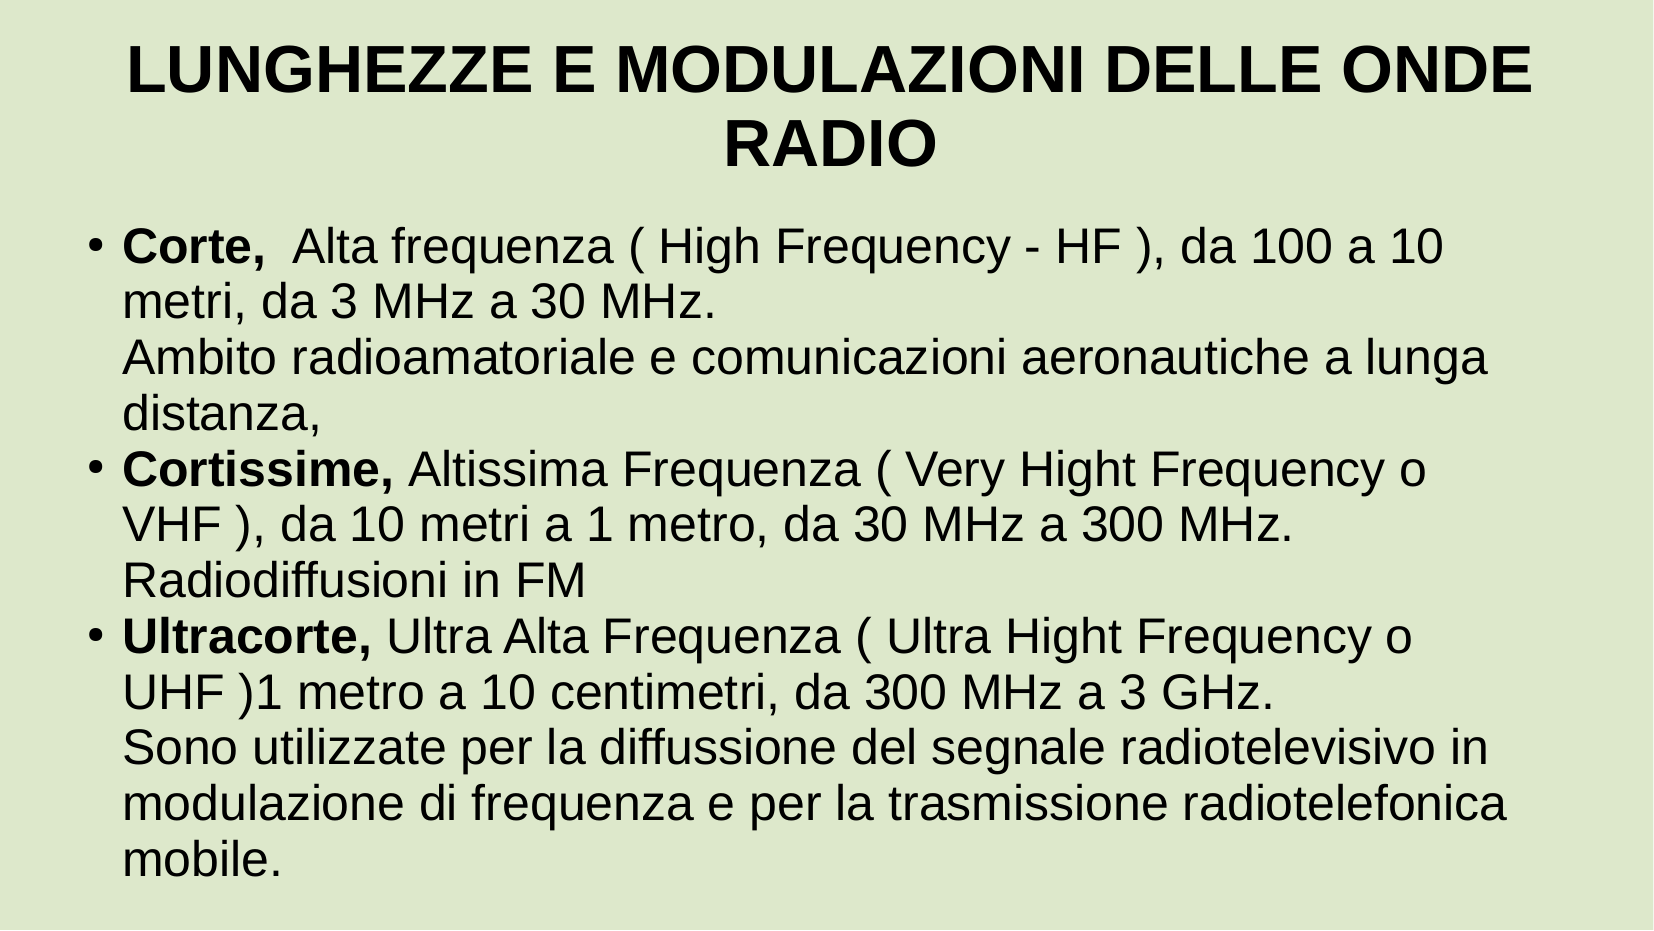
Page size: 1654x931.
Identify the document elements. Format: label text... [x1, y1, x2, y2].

subtitle Corte, Alta frequenza ( High Frequency - HF ), da 100 a 10 metri, da 3 MHz a 30 MHz. Ambito radioamatoriale e comunicazioni aeronautiche a lunga distanza, Cortissime, Altissima Frequenza ( Very Hight Frequency o VHF ), da 10 metri a 1 metro, da 30 MHz a 300 MHz. Radiodiffusioni in FM Ultracorte, Ultra Alta Frequenza ( Ultra Hight Frequency o UHF )1 metro a 10 centimetri, da 300 MHz a 3 GHz. Sono utilizzate per la diffussione del segnale radiotelevisivo in modulazione di frequenza e per la trasmissione radiotelefonica mobile. [86, 143, 1576, 931]
title LUNGHEZZE E MODULAZIONI DELLE ONDE RADIO [86, 0, 1576, 143]
